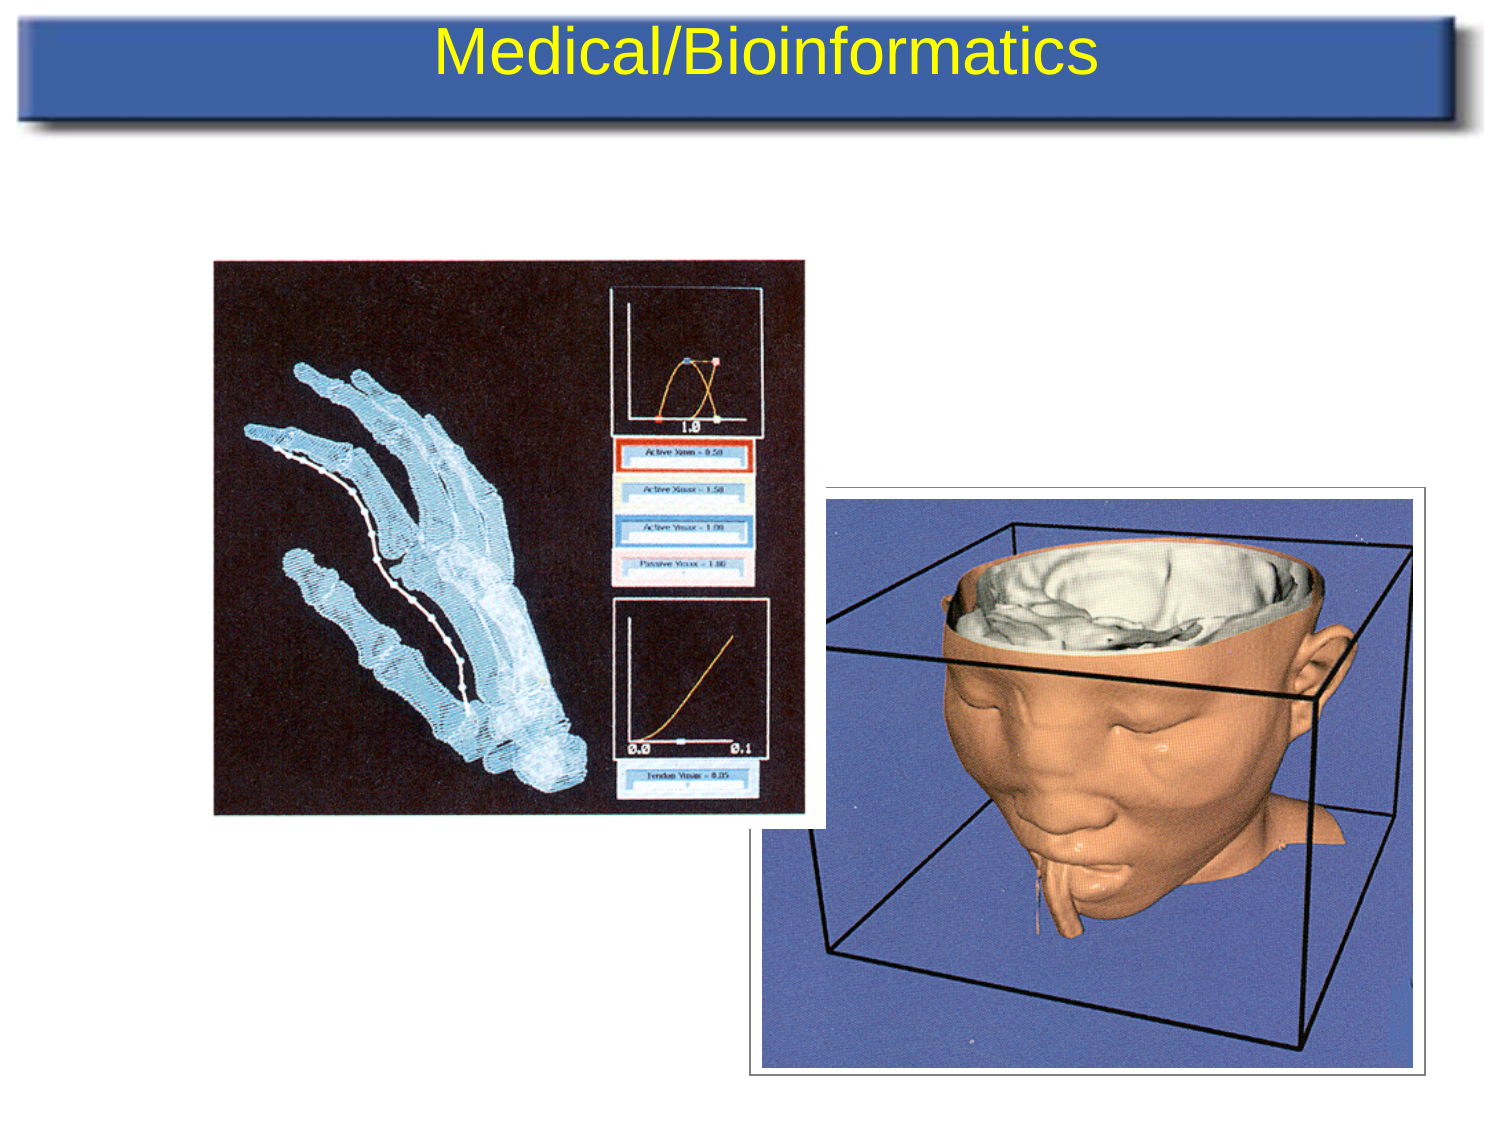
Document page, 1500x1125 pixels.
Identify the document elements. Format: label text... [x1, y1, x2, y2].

picture [16, 13, 1484, 141]
text_box [750, 487, 1426, 1075]
picture [200, 249, 1413, 1068]
text_box Medical/Bioinformatics [419, 0, 1145, 96]
